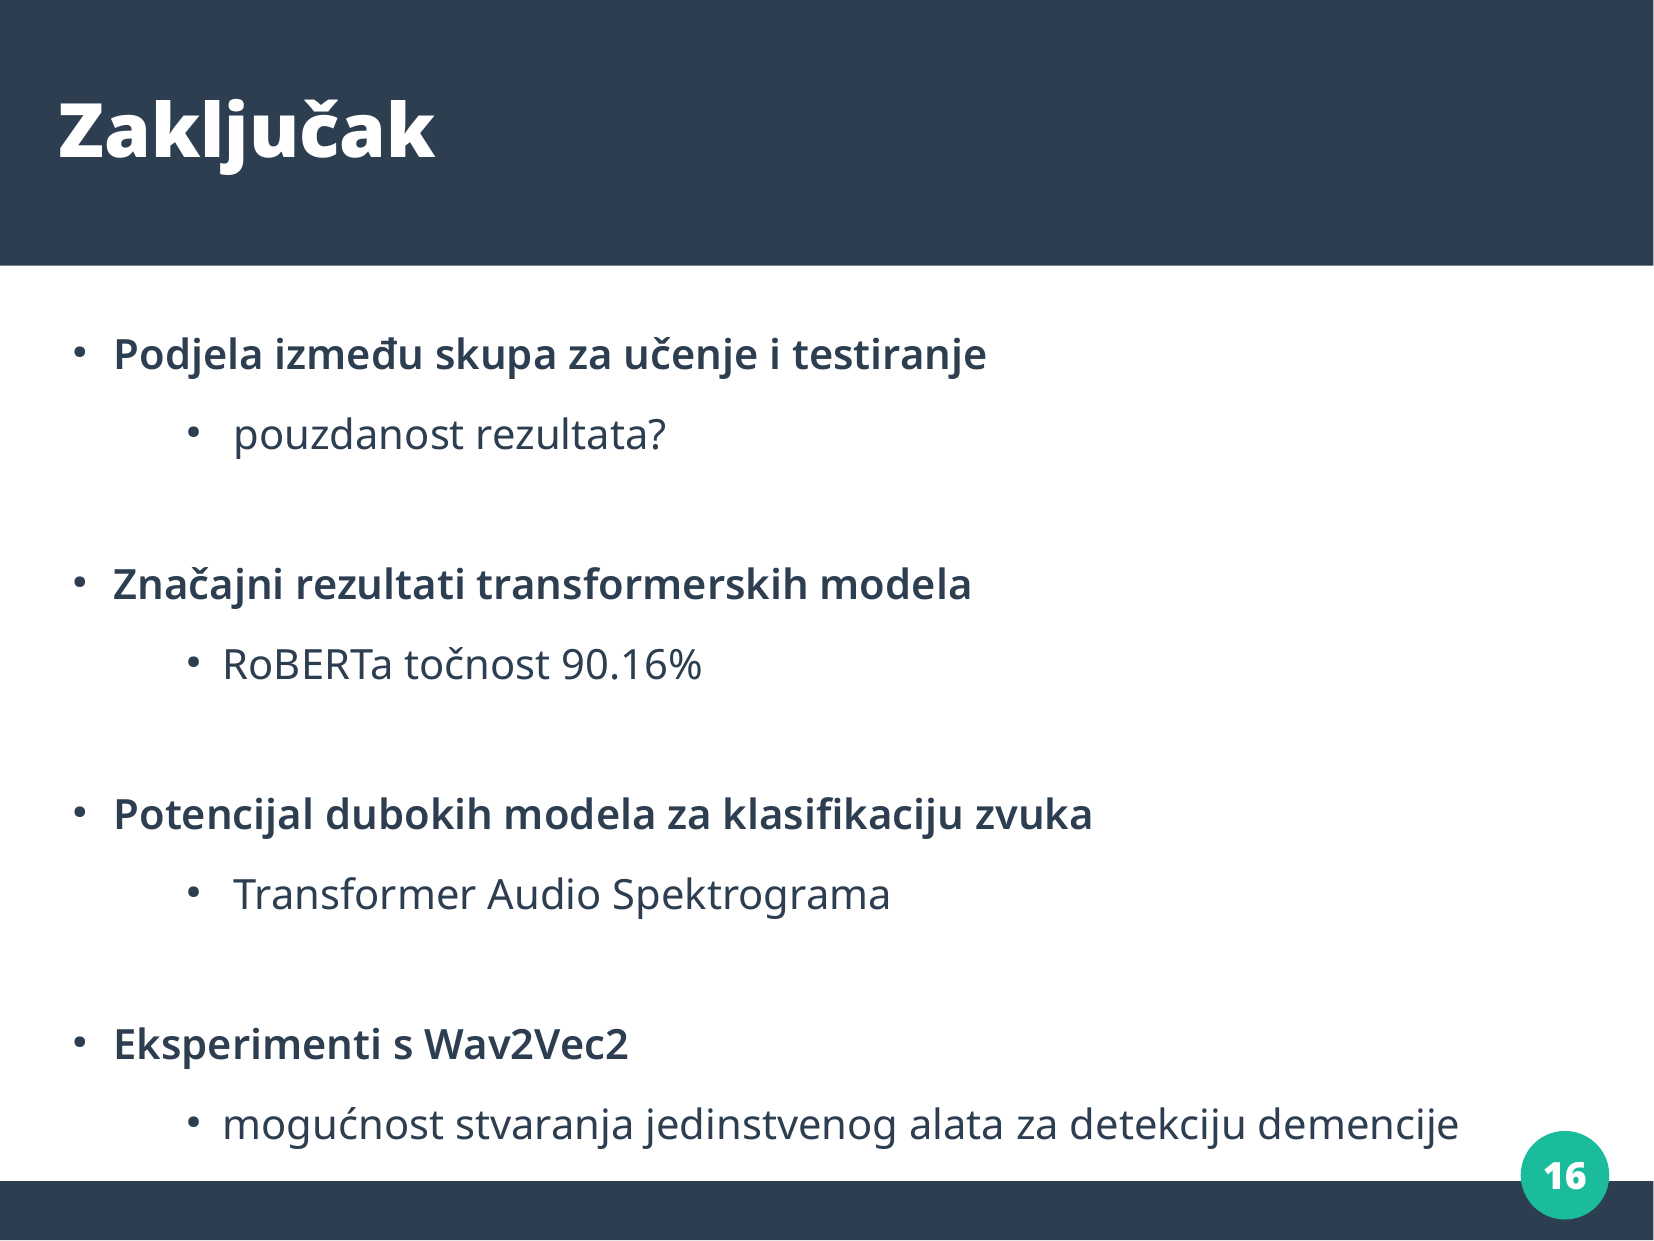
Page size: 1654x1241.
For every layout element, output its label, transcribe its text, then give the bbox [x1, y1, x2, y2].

title Zaključak [59, 49, 1595, 207]
list Podjela između skupa za učenje i testiranje pouzdanost rezultata? Značajni rezultati transformerskih modela RoBERTa točnost 90.16% Potencijal dubokih modela za klasifikaciju zvuka Transformer Audio Spektrograma Eksperimenti s Wav2Vec2 mogućnost stvaranja jedinstvenog alata za detekciju demencije [59, 324, 1595, 1152]
